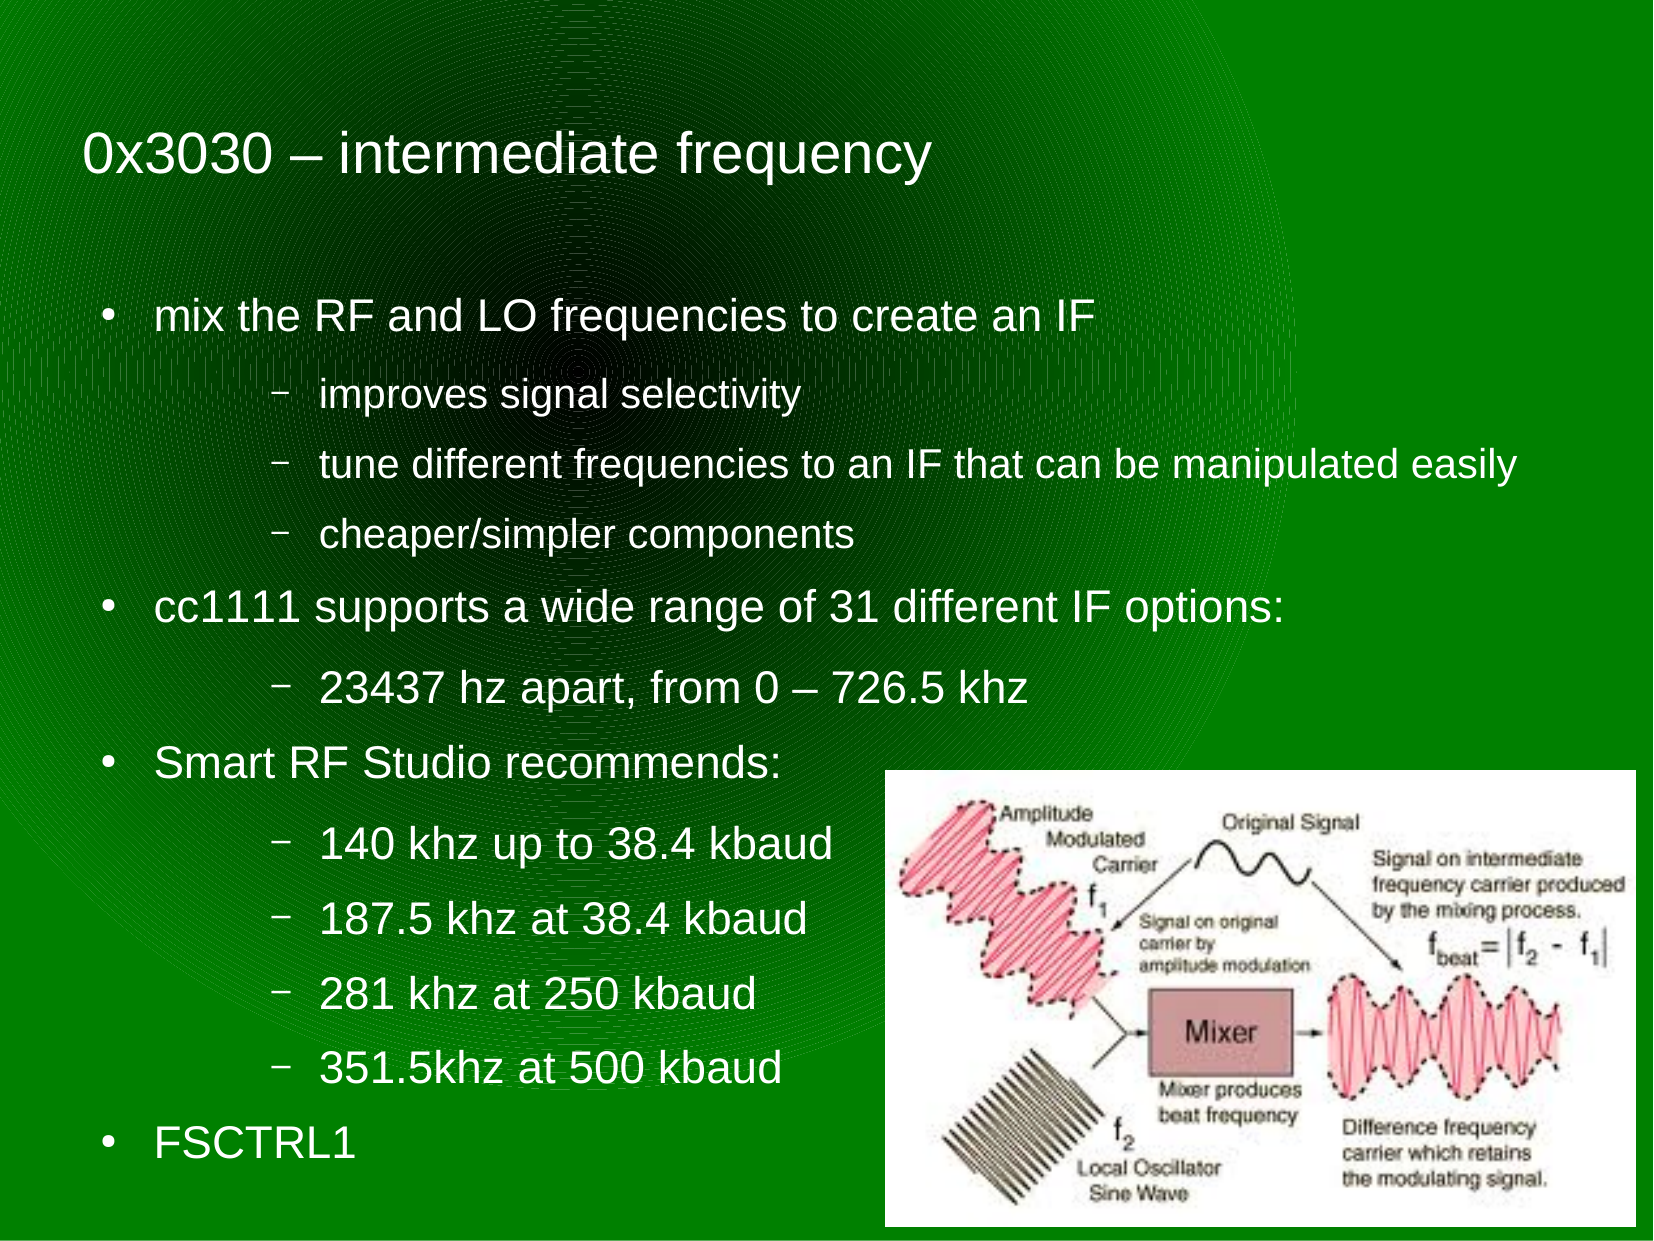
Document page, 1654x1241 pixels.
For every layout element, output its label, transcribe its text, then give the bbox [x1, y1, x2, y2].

title 0x3030 – intermediate frequency [82, 49, 1571, 257]
list mix the RF and LO frequencies to create an IF improves signal selectivity tune different frequencies to an IF that can be manipulated easily cheaper/simpler components cc1111 supports a wide range of 31 different IF options: 23437 hz apart, from 0 – 726.5 khz Smart RF Studio recommends: 140 khz up to 38.4 kbaud 187.5 khz at 38.4 kbaud 281 khz at 250 kbaud 351.5khz at 500 kbaud FSCTRL1 [82, 290, 1571, 1169]
picture [885, 770, 1636, 1227]
